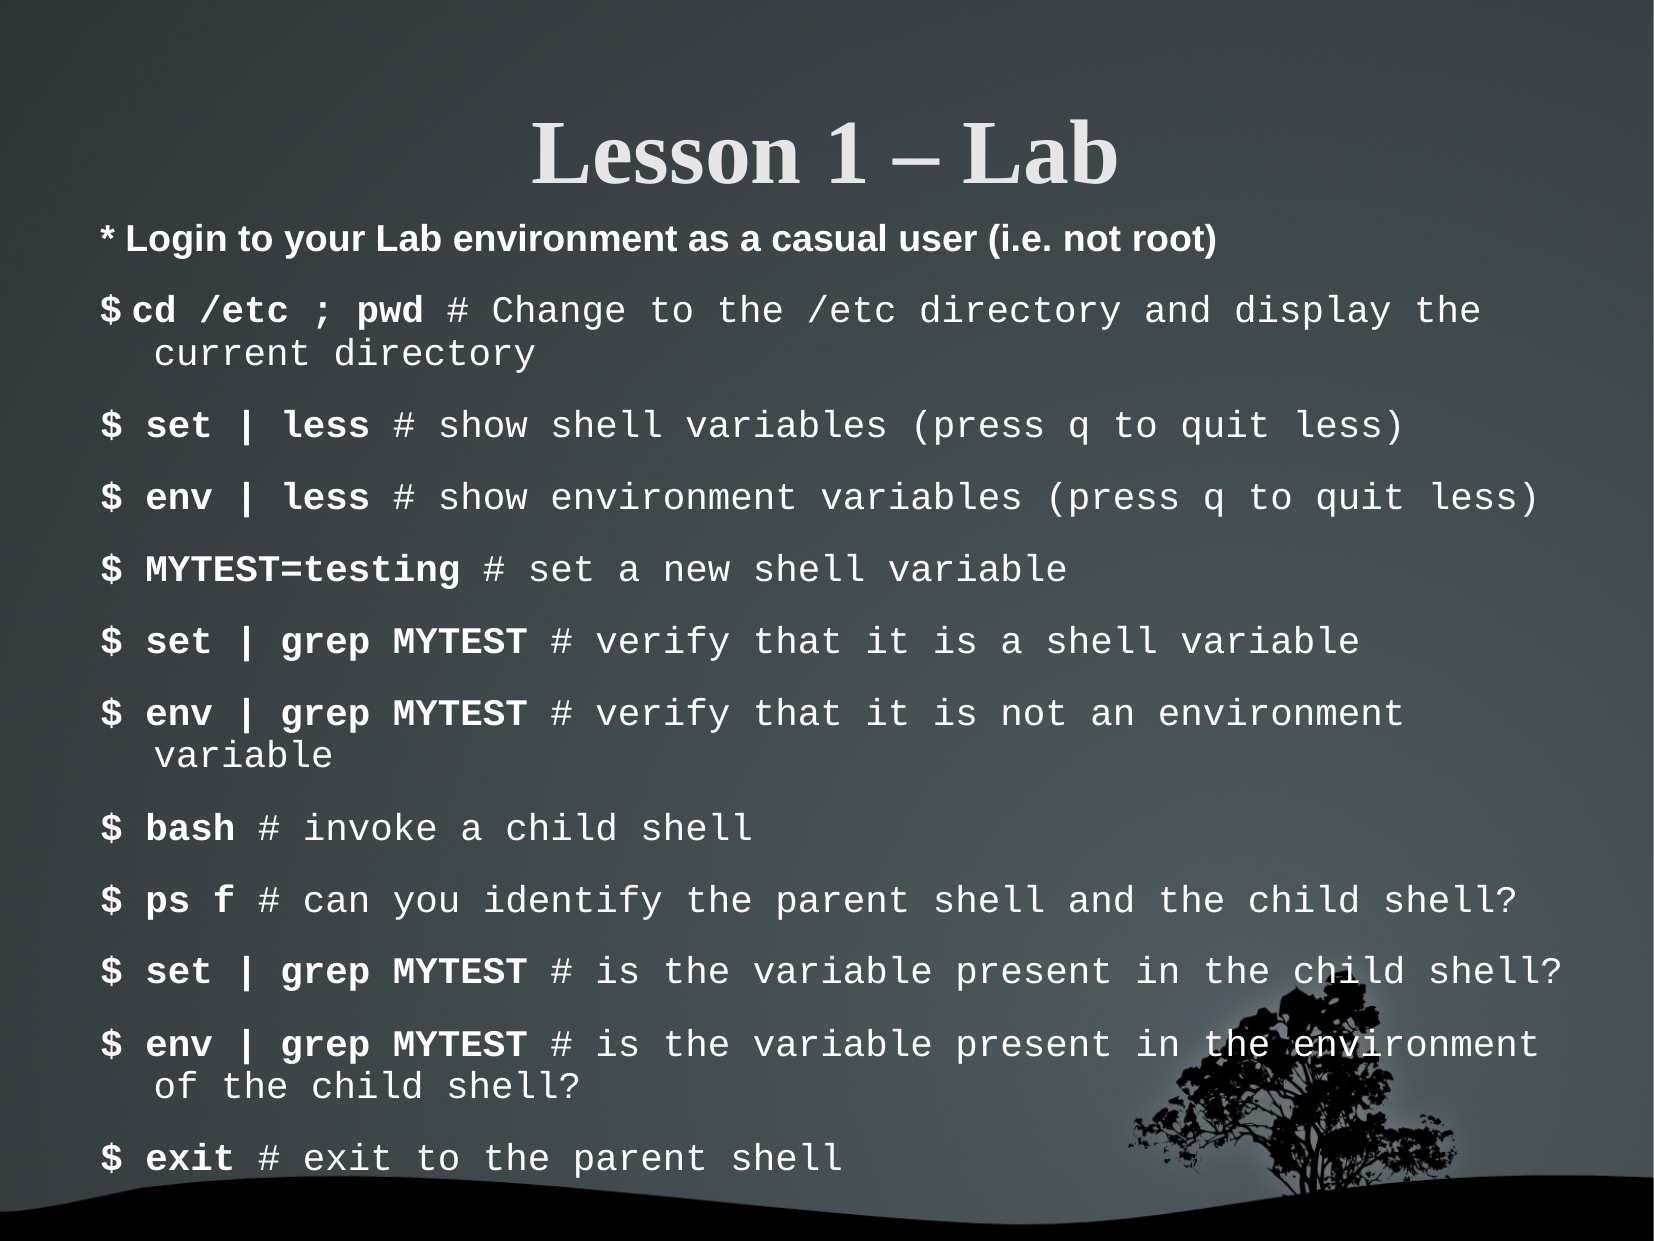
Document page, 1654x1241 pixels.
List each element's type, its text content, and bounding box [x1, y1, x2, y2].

subtitle * Login to your Lab environment as a casual user (i.e. not root) $ cd /etc ; pwd # Change to the /etc directory and display the current directory $ set | less # show shell variables (press q to quit less) $ env | less # show environment variables (press q to quit less) $ MYTEST=testing # set a new shell variable $ set | grep MYTEST # verify that it is a shell variable $ env | grep MYTEST # verify that it is not an environment variable $ bash # invoke a child shell $ ps f # can you identify the parent shell and the child shell? $ set | grep MYTEST # is the variable present in the child shell? $ env | grep MYTEST # is the variable present in the environment of the child shell? $ exit # exit to the parent shell [82, 217, 1571, 1182]
title Lesson 1 – Lab [82, 49, 1571, 217]
picture [0, 0, 1654, 1241]
